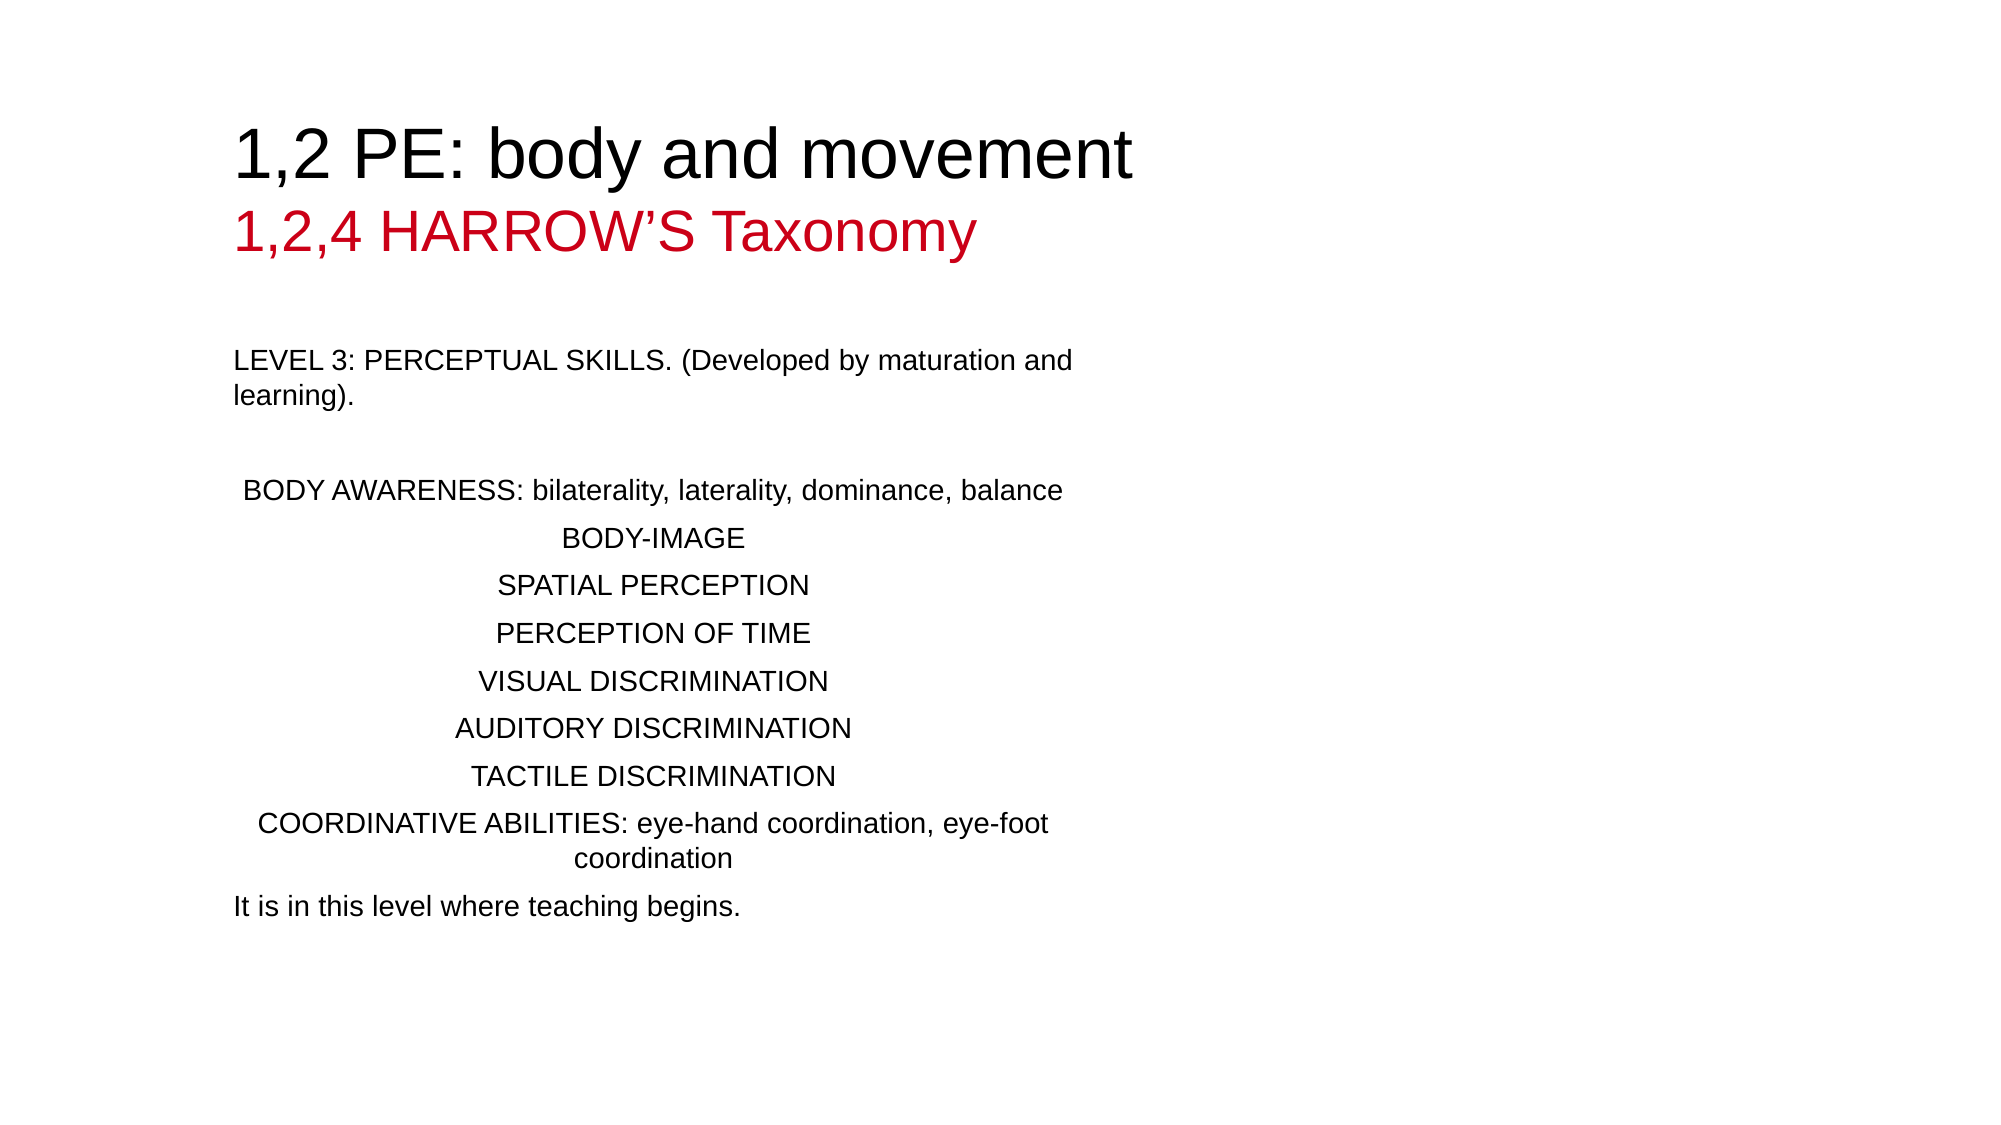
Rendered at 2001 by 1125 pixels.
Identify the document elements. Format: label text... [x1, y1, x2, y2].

title 1,2 PE: body and movement [233, 91, 1140, 193]
list LEVEL 3: PERCEPTUAL SKILLS. (Developed by maturation and learning). BODY AWARENESS: bilaterality, laterality, dominance, balance BODY-IMAGE SPATIAL PERCEPTION PERCEPTION OF TIME VISUAL DISCRIMINATION AUDITORY DISCRIMINATION TACTILE DISCRIMINATION COORDINATIVE ABILITIES: eye-hand coordination, eye-foot coordination It is in this level where teaching begins. [233, 341, 1140, 949]
subtitle 1,2,4 HARROW’S Taxonomy [233, 193, 1140, 253]
